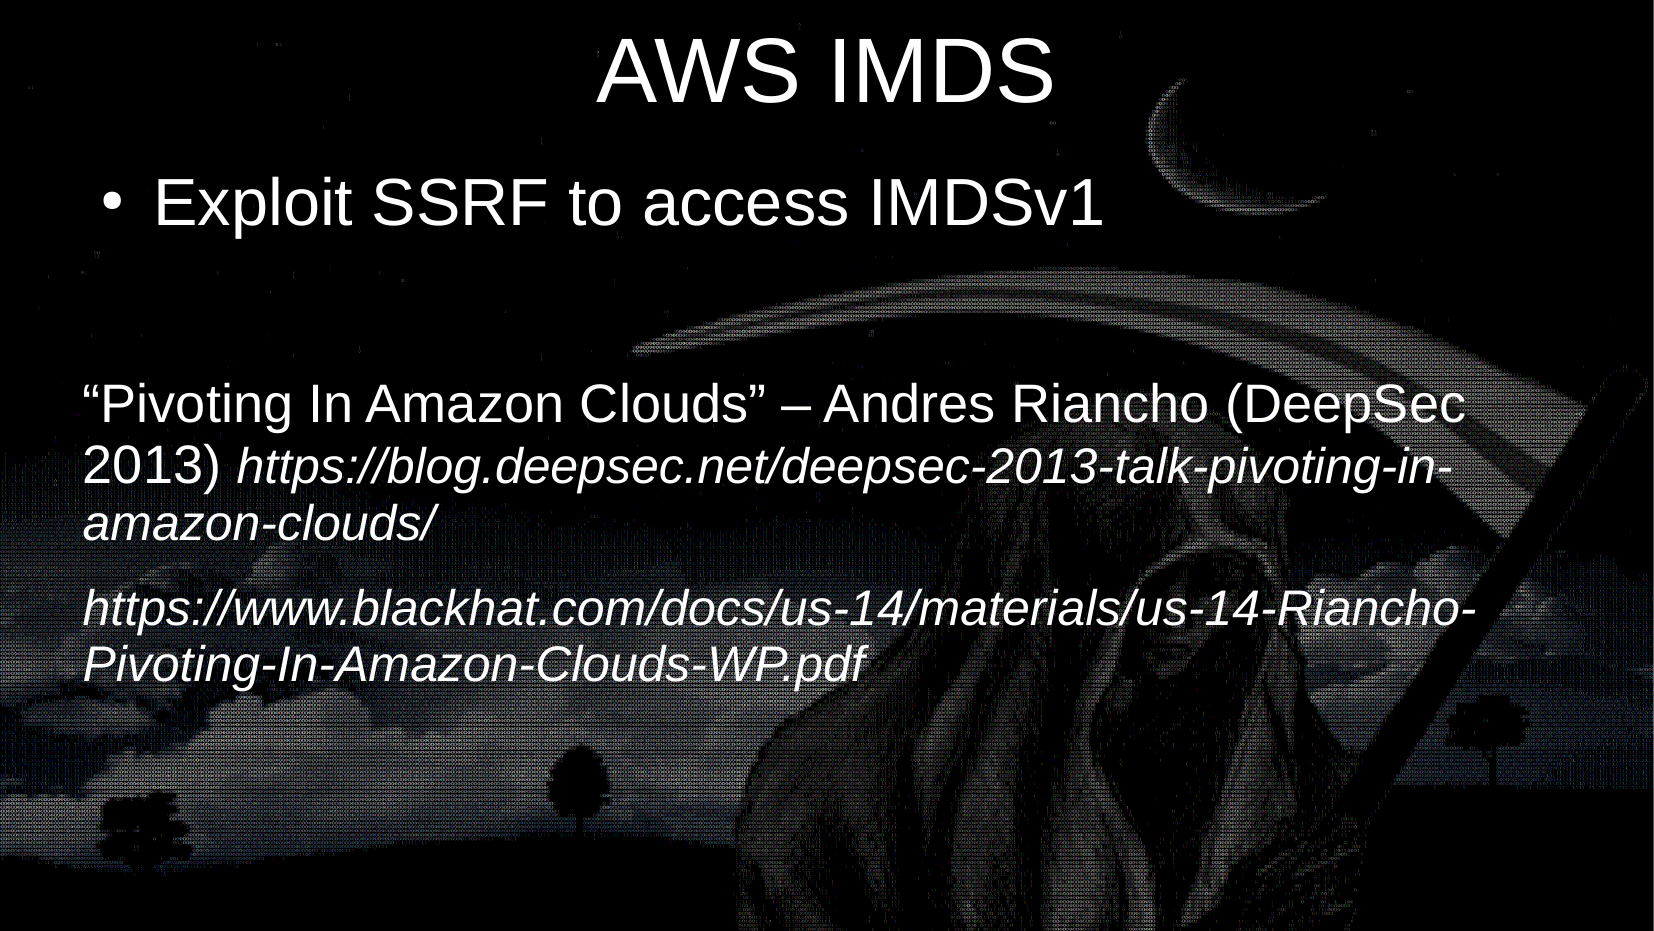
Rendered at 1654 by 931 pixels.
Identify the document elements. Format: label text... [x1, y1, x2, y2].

title AWS IMDS [11, 10, 1642, 131]
list Exploit SSRF to access IMDSv1 “Pivoting In Amazon Clouds” – Andres Riancho (DeepSec 2013) https://blog.deepsec.net/deepsec-2013-talk-pivoting-in-amazon-clouds/ https://www.blackhat.com/docs/us-14/materials/us-14-Riancho-Pivoting-In-Amazon-Clouds-WP.pdf [82, 165, 1571, 827]
picture [0, 0, 1654, 931]
